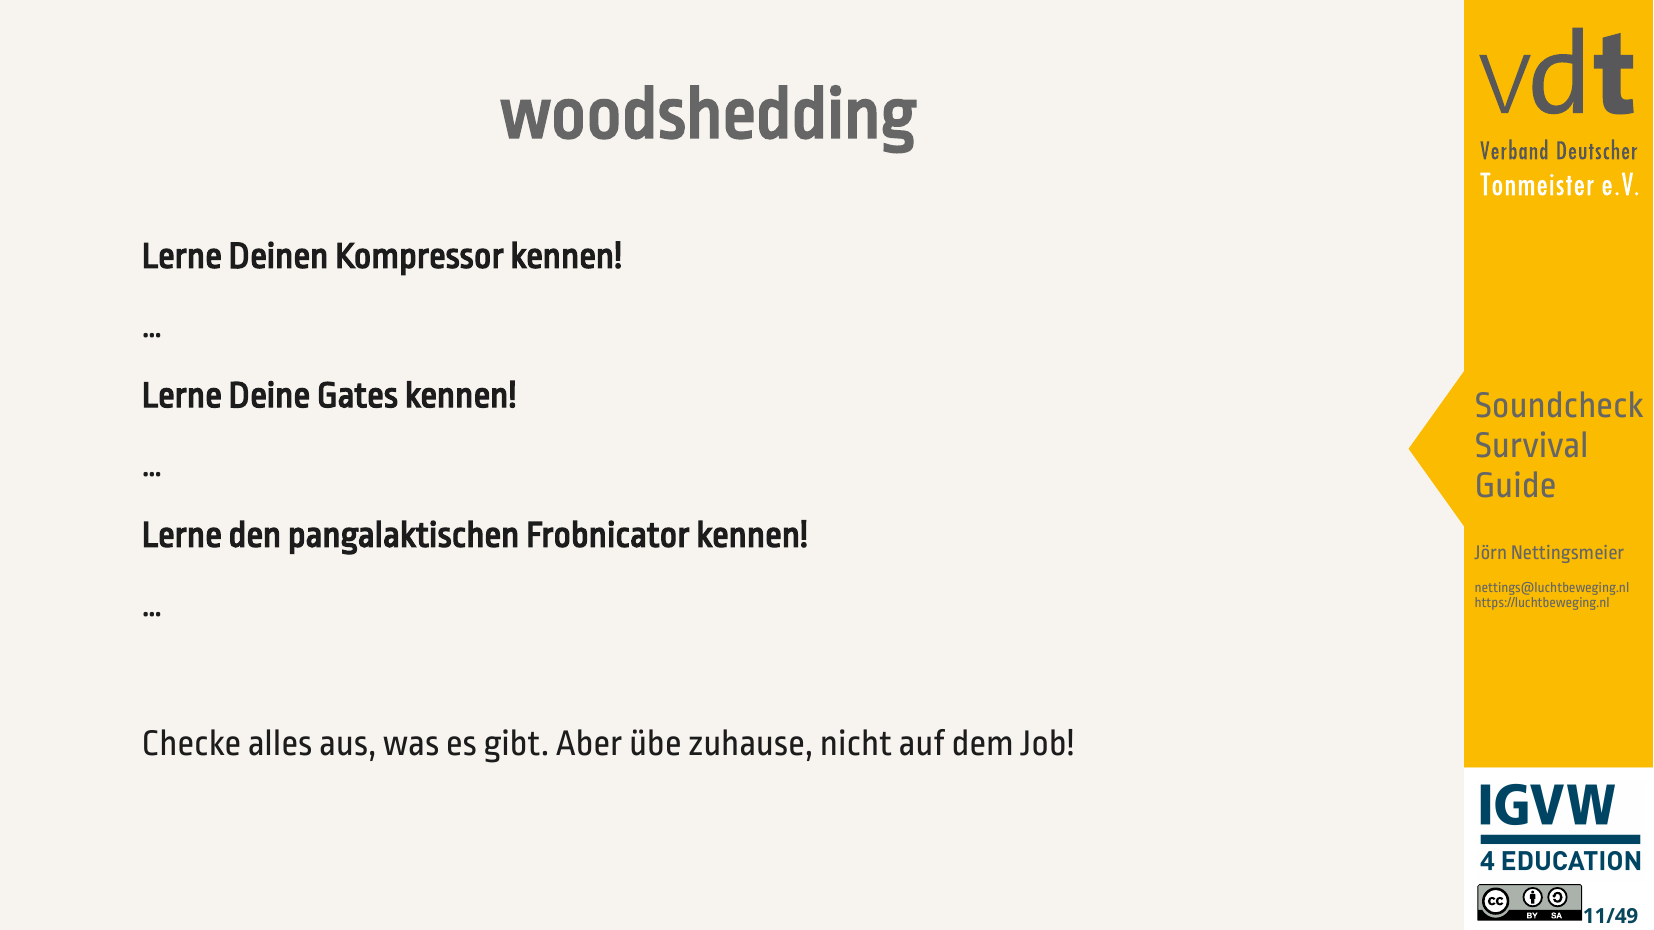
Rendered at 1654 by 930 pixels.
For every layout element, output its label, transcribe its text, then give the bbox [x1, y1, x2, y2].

list Lerne Deinen Kompressor kennen! … Lerne Deine Gates kennen! … Lerne den pangalaktischen Frobnicator kennen! … Checke alles aus, was es gibt. Aber übe zuhause, nicht auf dem Job! [141, 236, 1394, 905]
picture [1477, 780, 1646, 882]
title woodshedding [82, 37, 1335, 193]
